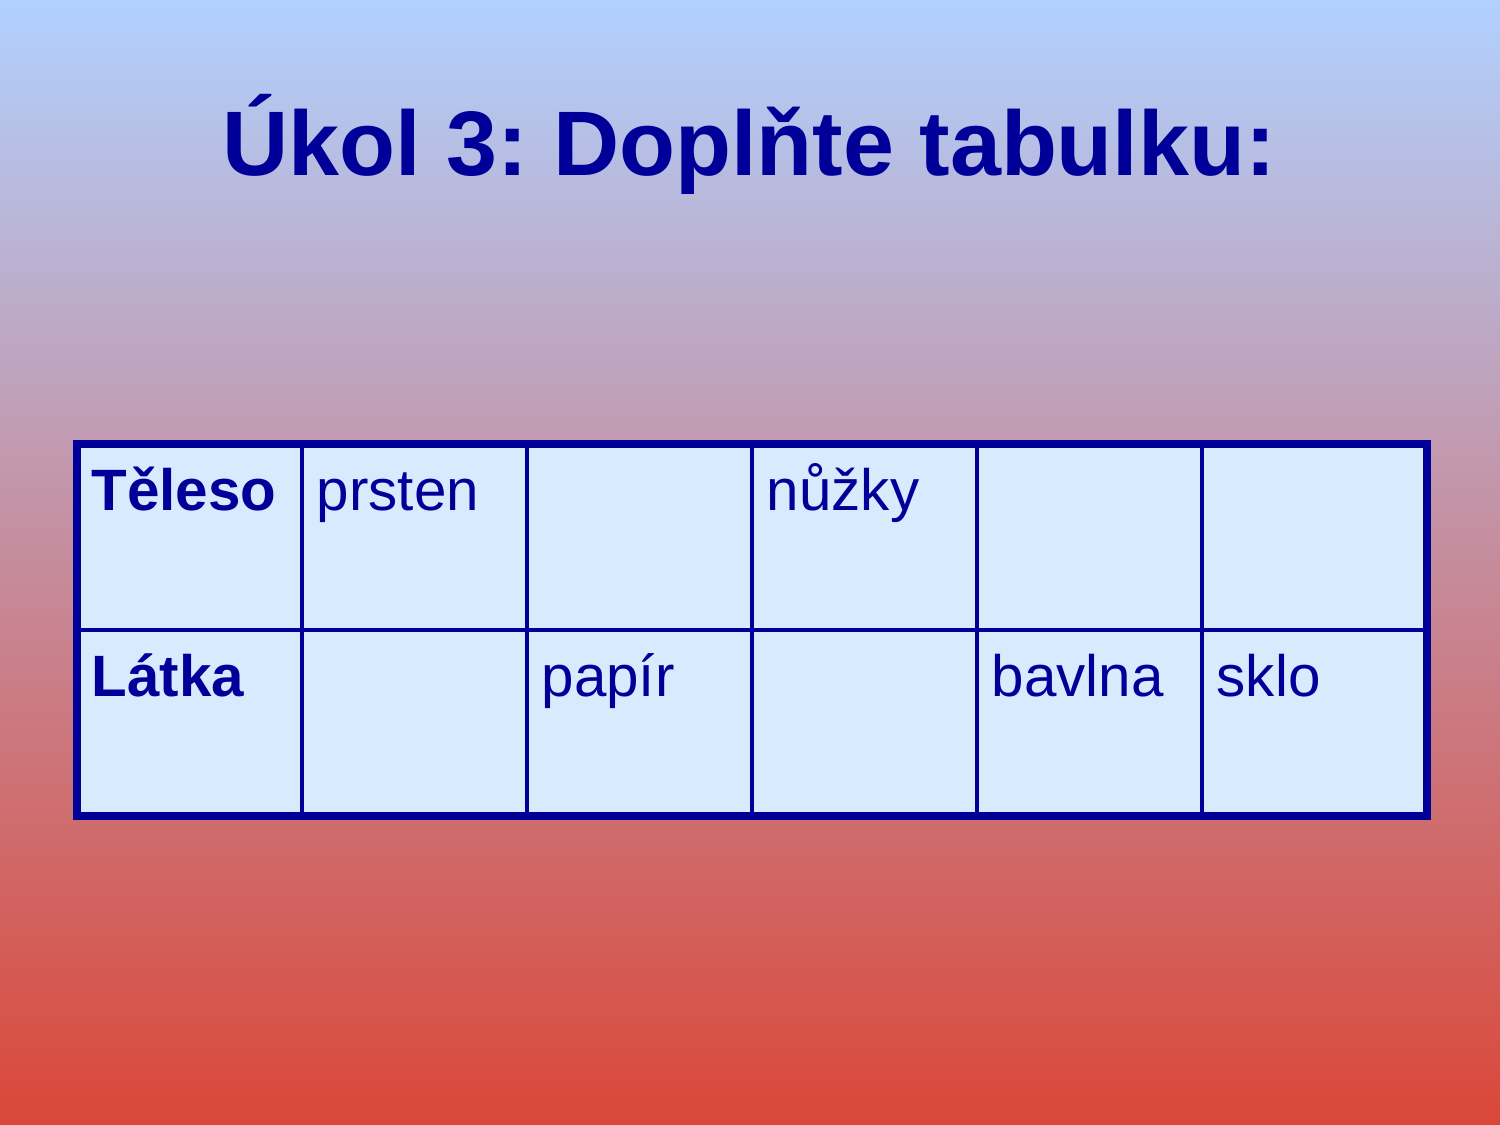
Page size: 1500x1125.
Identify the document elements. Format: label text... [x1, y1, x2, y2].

table_cell sklo [1204, 632, 1423, 812]
table_header [529, 448, 750, 628]
table_header [979, 448, 1200, 628]
table_cell [754, 632, 975, 812]
title Úkol 3: Doplňte tabulku: [75, 45, 1426, 233]
table_cell bavlna [979, 632, 1200, 812]
table_header Těleso [81, 448, 300, 628]
table_cell papír [529, 632, 750, 812]
table_cell [304, 632, 525, 812]
table_header [1204, 448, 1423, 628]
table_header nůžky [754, 448, 975, 628]
table_cell Látka [81, 632, 300, 812]
table_header prsten [304, 448, 525, 628]
